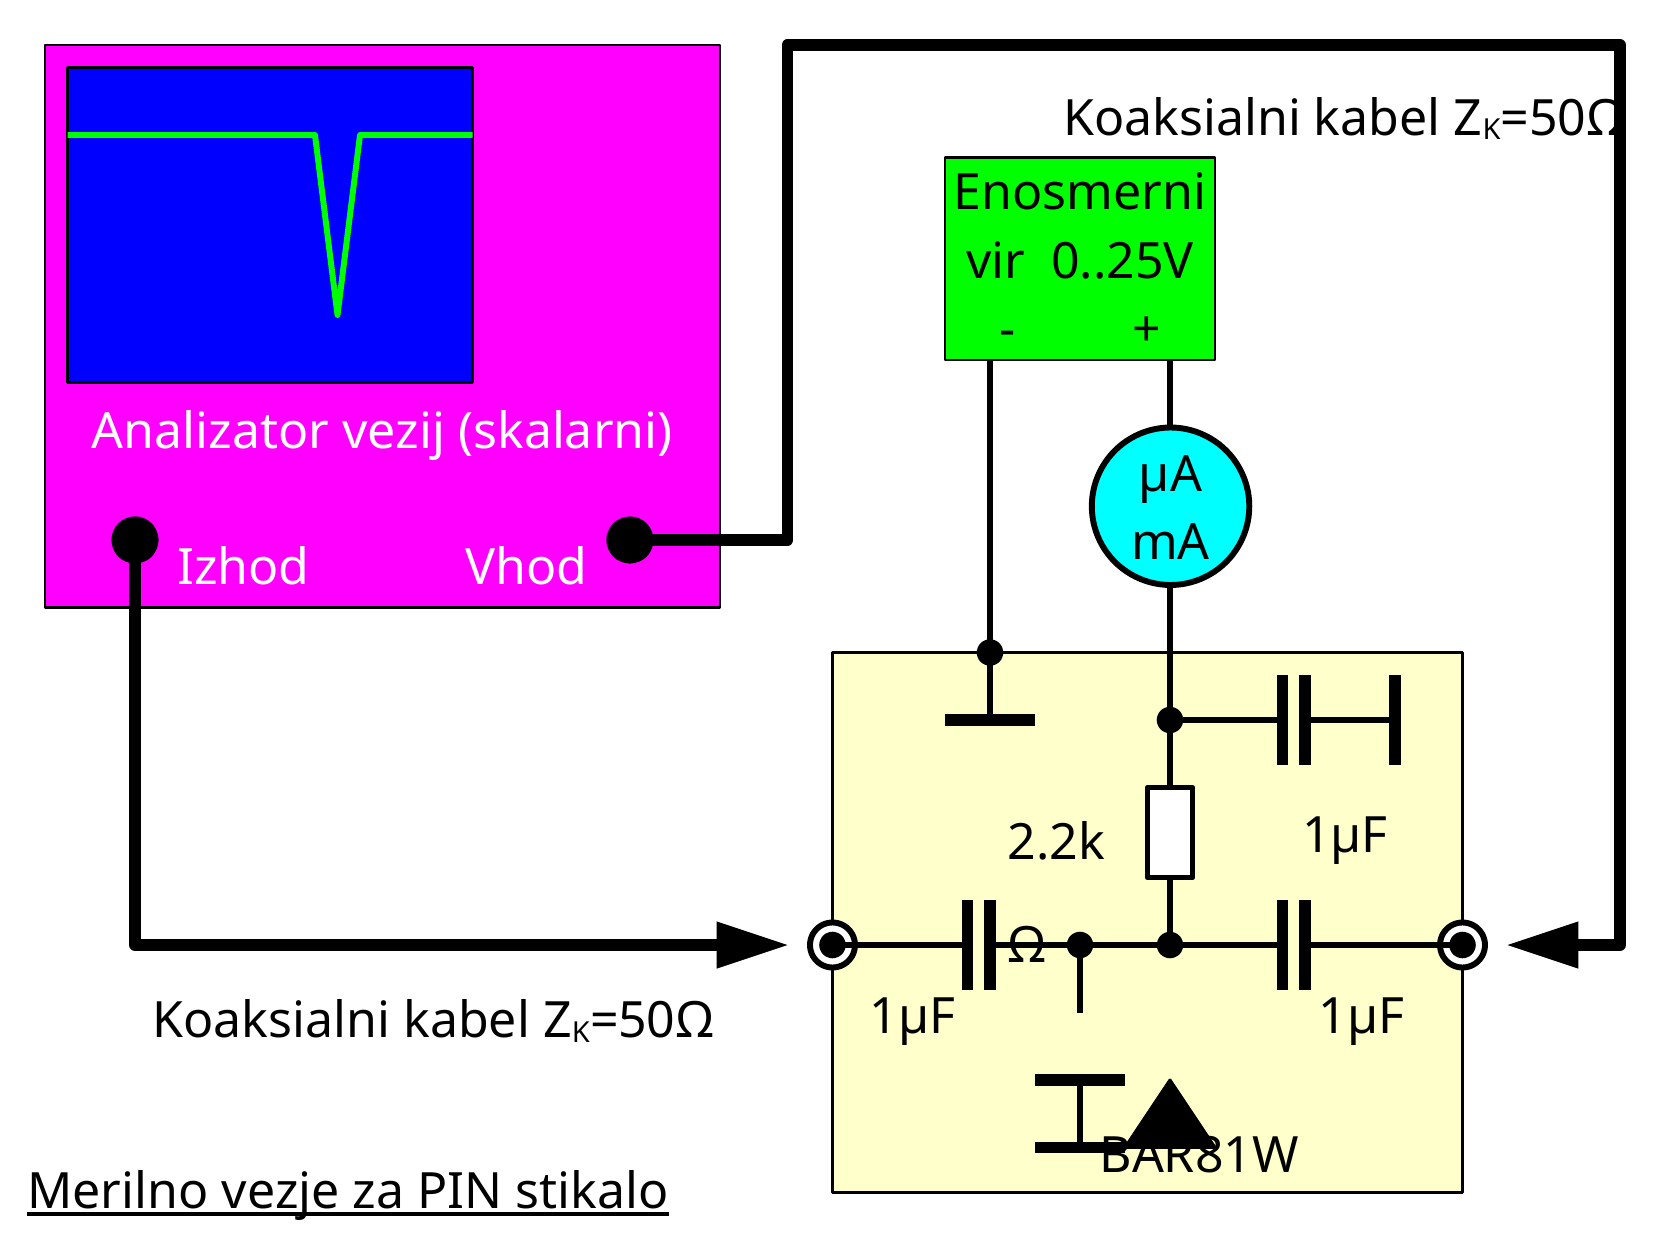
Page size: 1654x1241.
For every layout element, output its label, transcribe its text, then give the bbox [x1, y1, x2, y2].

text_box [67, 138, 473, 383]
text_box 2.2kΩ [1007, 772, 1143, 833]
text_box 1μF [1318, 946, 1435, 1007]
text_box [810, 652, 1486, 1193]
text_box Koaksialni kabel ZK=50Ω [1063, 47, 1626, 125]
text_box Enosmerni vir 0..25V - + [945, 157, 1216, 361]
text_box [67, 67, 473, 287]
text_box 1μF [869, 946, 972, 1007]
text_box Koaksialni kabel ZK=50Ω [152, 951, 716, 1028]
text_box Merilno vezje za PIN stikalo [27, 1154, 721, 1216]
text_box 1μF [1302, 765, 1396, 826]
text_box BAR81W [1099, 1085, 1306, 1146]
text_box Analizator vezij (skalarni) Izhod Vhod [45, 45, 721, 608]
text_box μA mA [1091, 427, 1250, 586]
